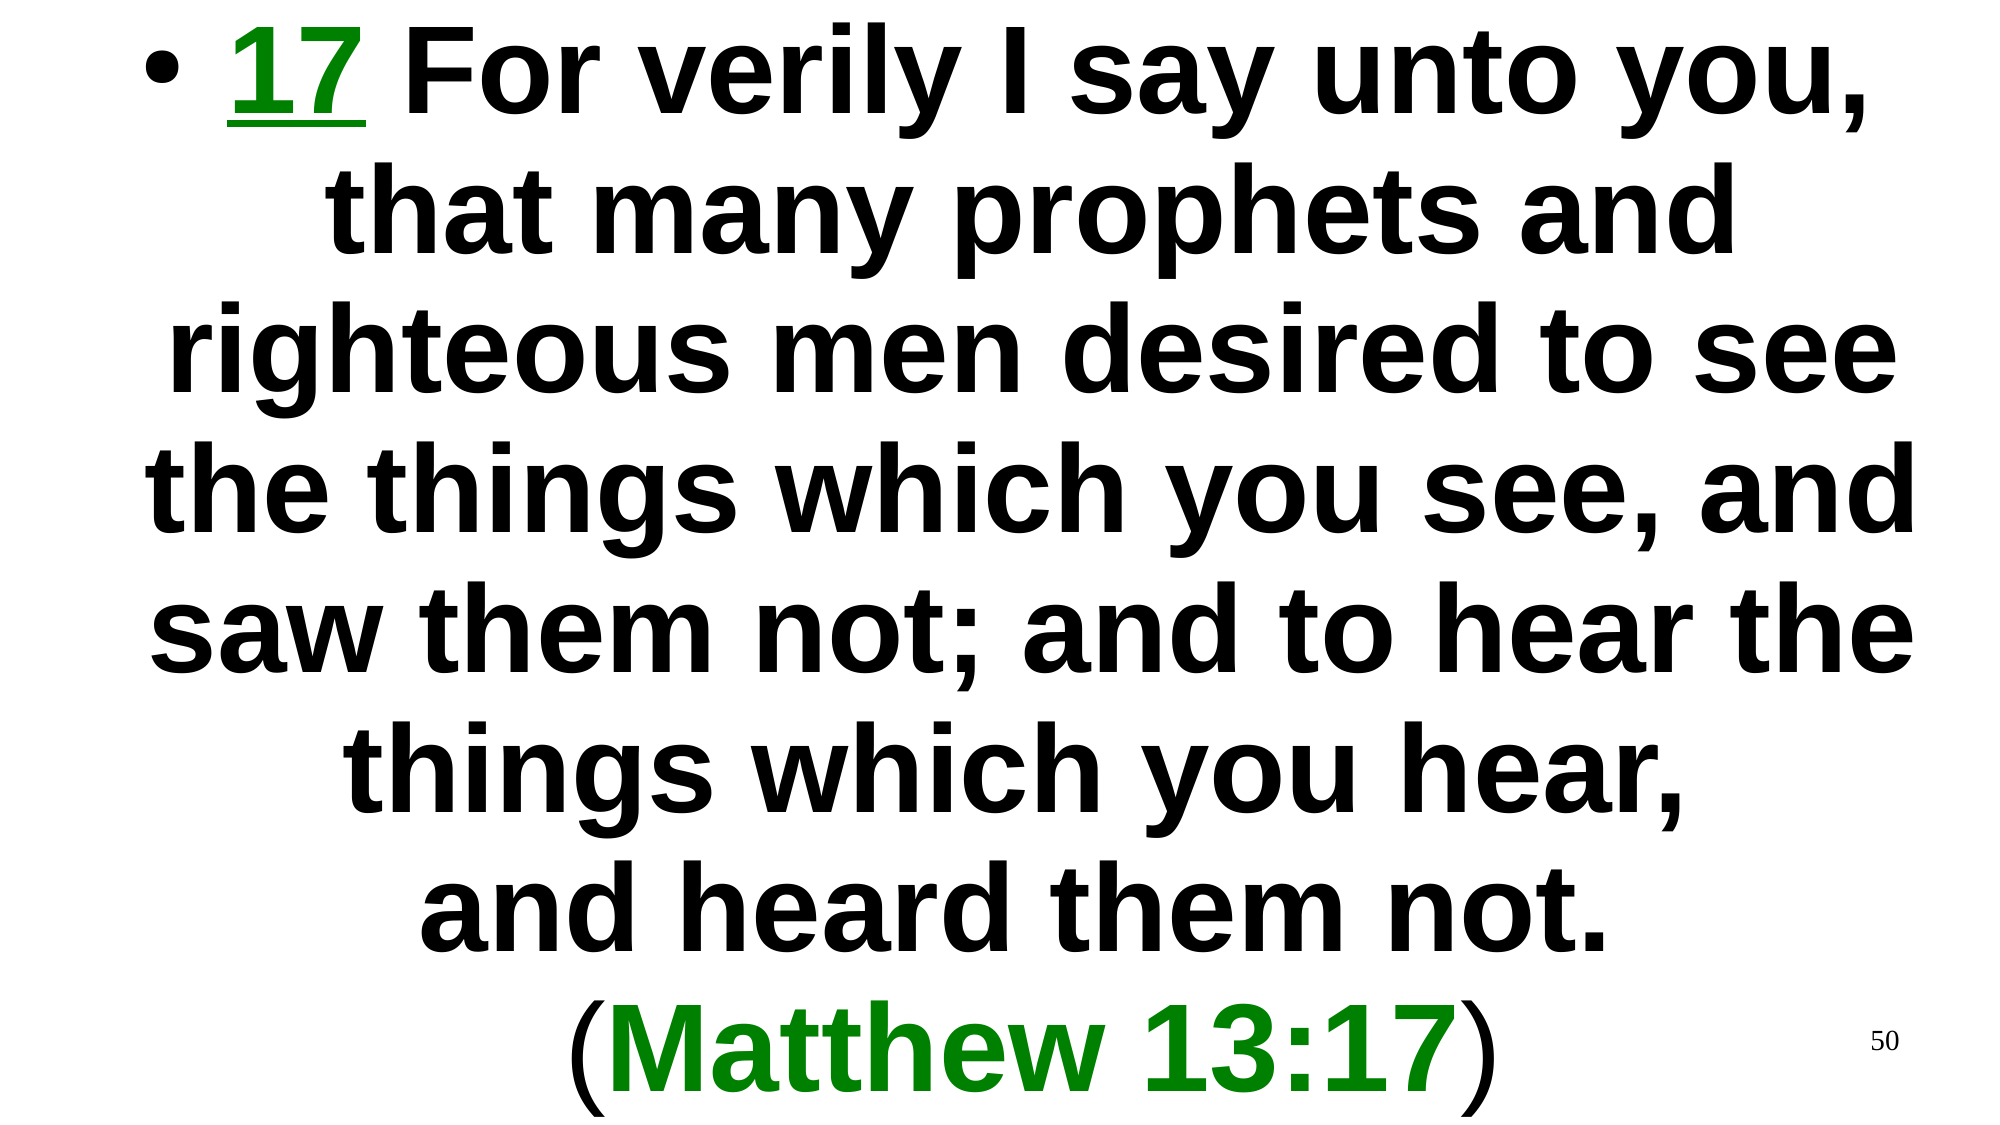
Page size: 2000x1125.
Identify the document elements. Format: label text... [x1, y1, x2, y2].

list 17 For verily I say unto you, that many prophets and righteous men desired to see the things which you see, and saw them not; and to hear the things which you hear, and heard them not. (Matthew 13:17) [0, 0, 1996, 1123]
